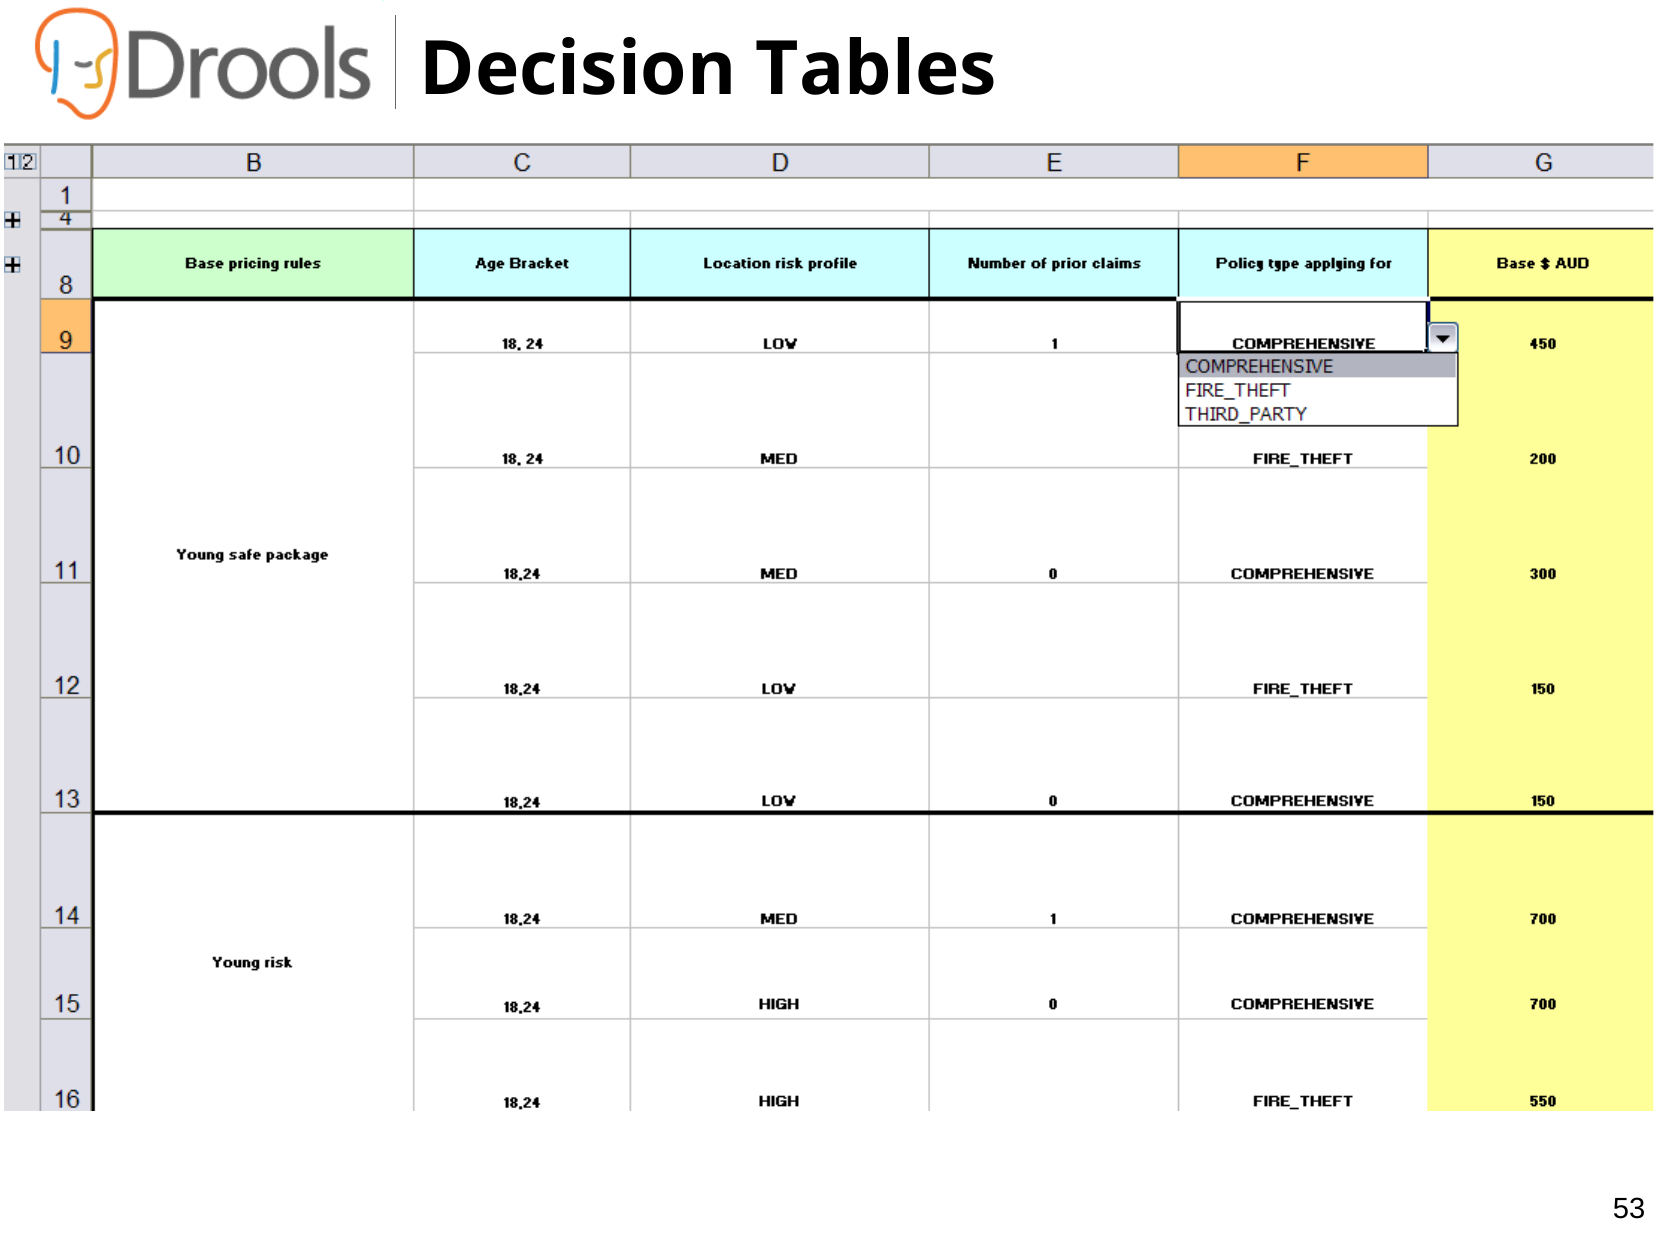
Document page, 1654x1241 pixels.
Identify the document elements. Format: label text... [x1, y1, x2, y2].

picture [4, 143, 1654, 1112]
picture [29, 0, 384, 126]
title Decision Tables [419, 12, 1630, 118]
